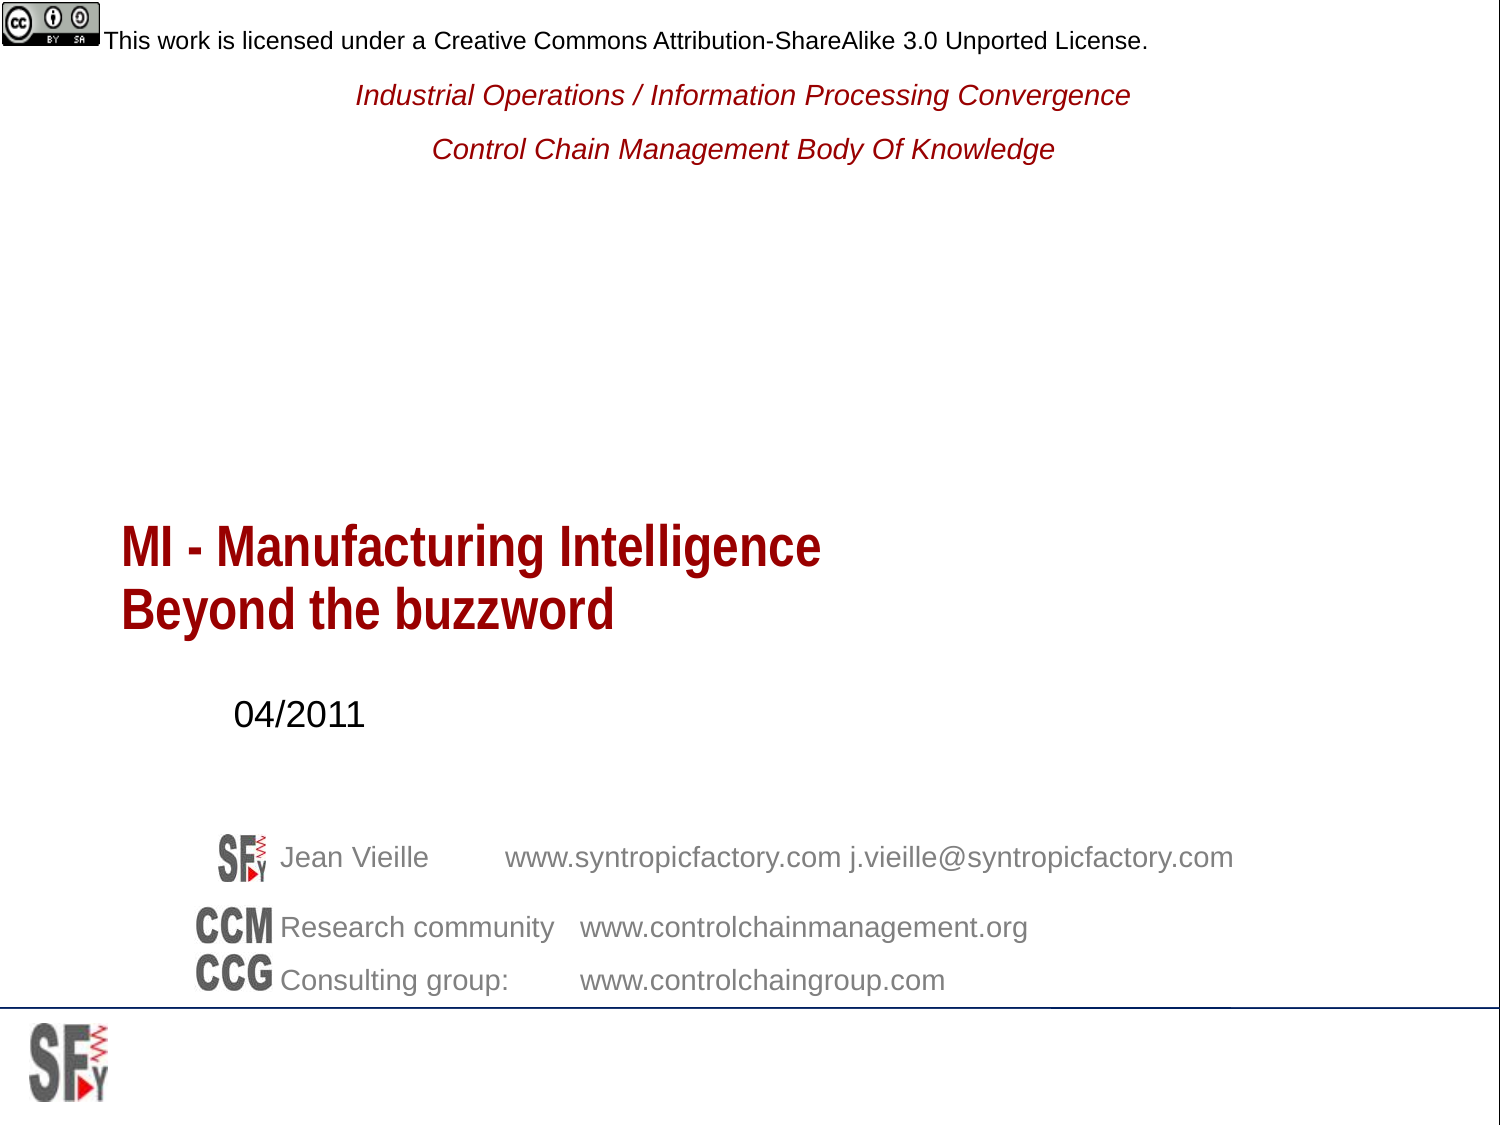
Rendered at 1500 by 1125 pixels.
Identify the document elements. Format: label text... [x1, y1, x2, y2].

picture [194, 905, 273, 944]
title MI - Manufacturing Intelligence Beyond the buzzword [106, 438, 1382, 592]
text_box 04/2011 [218, 674, 1269, 787]
picture [2, 2, 100, 46]
picture [194, 952, 273, 992]
picture [29, 1023, 108, 1102]
picture [218, 834, 266, 882]
